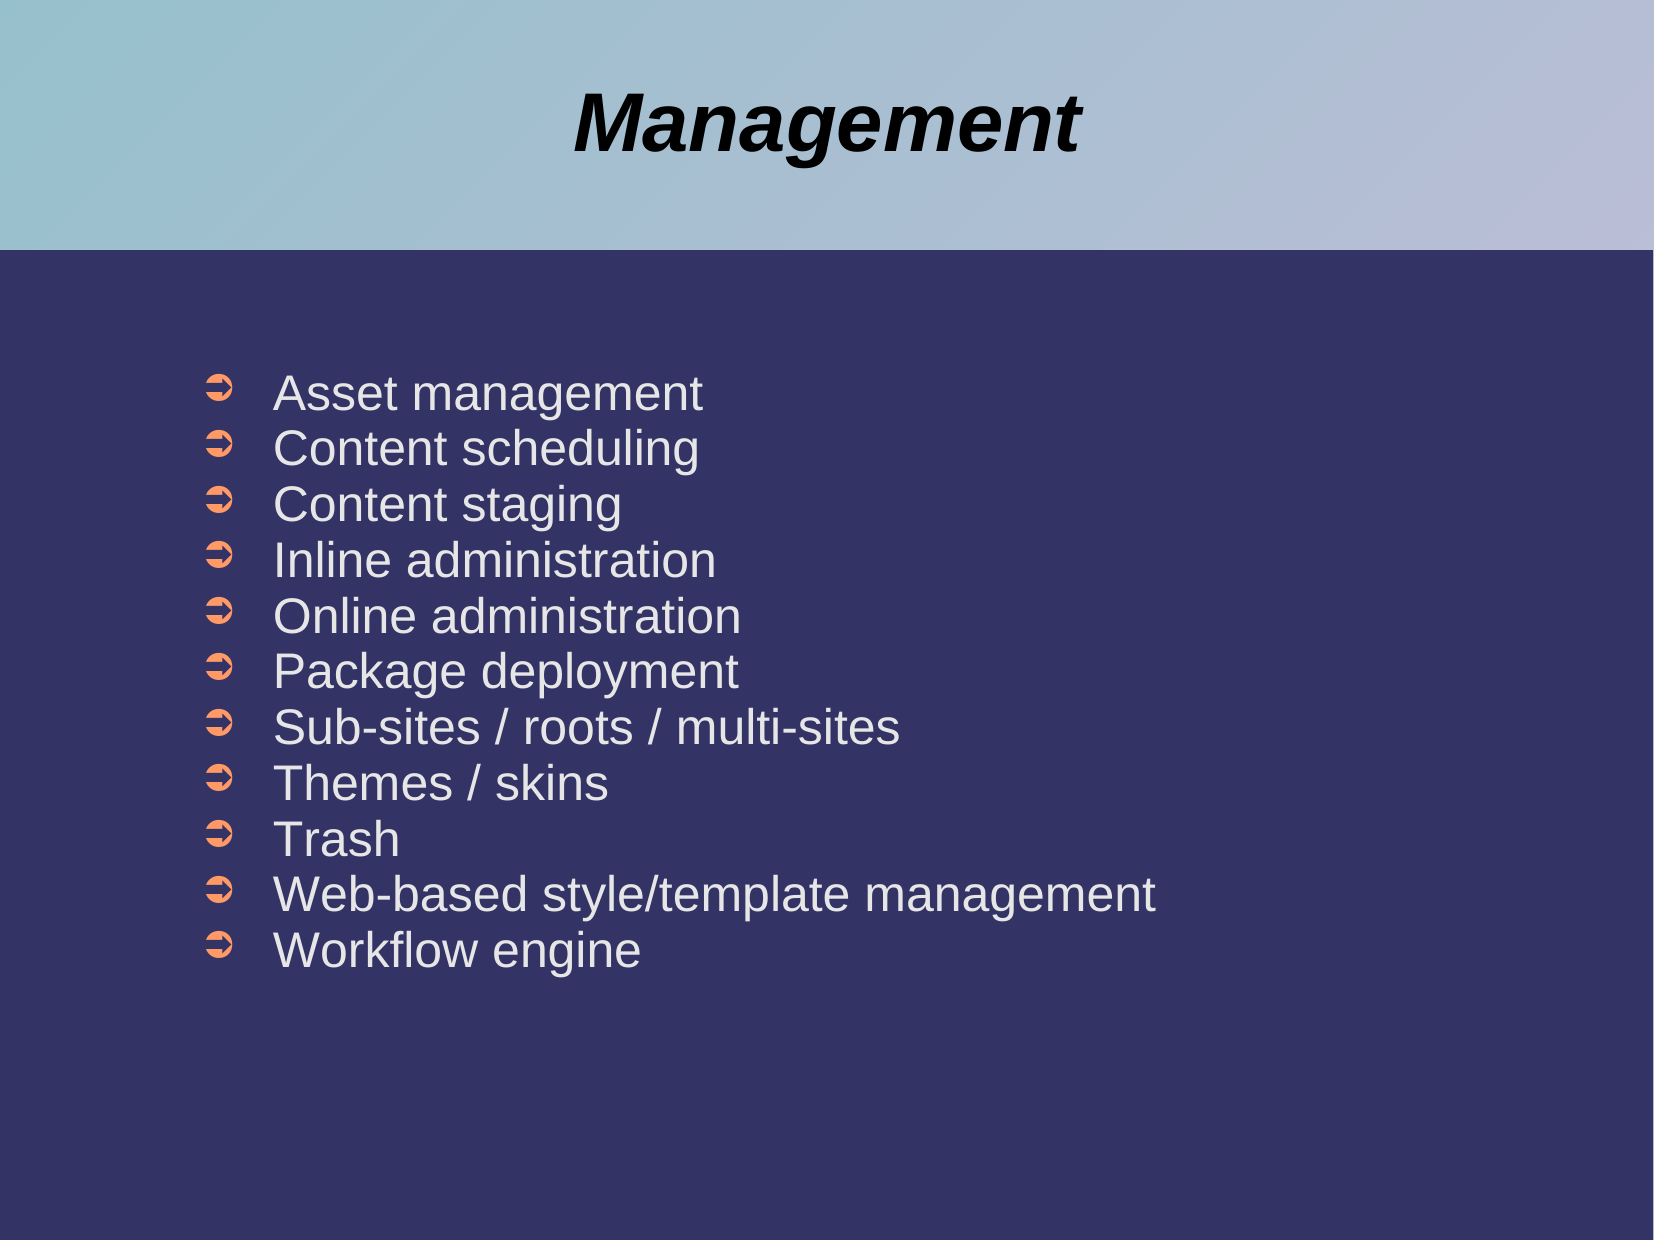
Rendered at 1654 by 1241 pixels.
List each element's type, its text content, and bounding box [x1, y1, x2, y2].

list Asset management Content scheduling Content staging Inline administration Online administration Package deployment Sub-sites / roots / multi-sites Themes / skins Trash Web-based style/template management Workflow engine [178, 364, 1570, 1147]
title Management [121, 19, 1534, 227]
